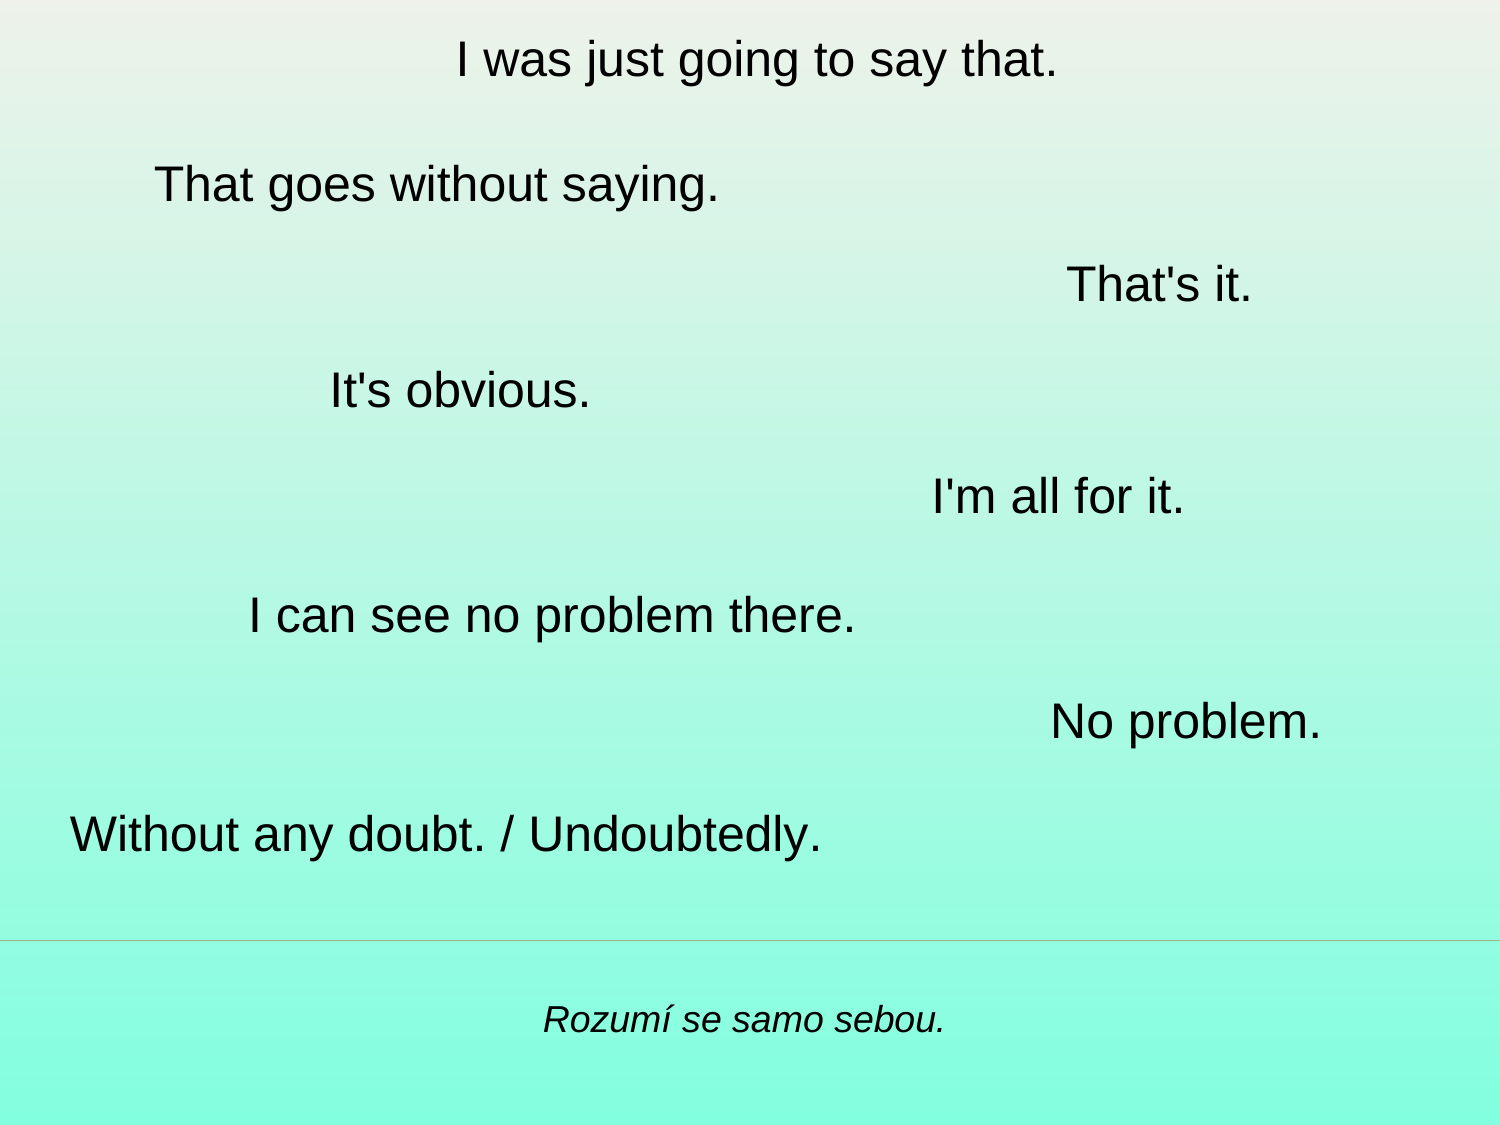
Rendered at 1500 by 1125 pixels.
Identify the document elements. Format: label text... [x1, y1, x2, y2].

text_box I can see no problem there. [233, 574, 873, 650]
text_box That goes without saying. [138, 144, 736, 220]
text_box Rozumí se samo sebou. [528, 987, 962, 1049]
text_box I'm all for it. [916, 456, 1201, 532]
text_box No problem. [1035, 680, 1338, 757]
text_box It's obvious. [314, 349, 607, 426]
text_box Without any doubt. / Undoubtedly. [55, 793, 839, 870]
text_box That's it. [1051, 243, 1269, 319]
text_box I was just going to say that. [440, 18, 1075, 95]
